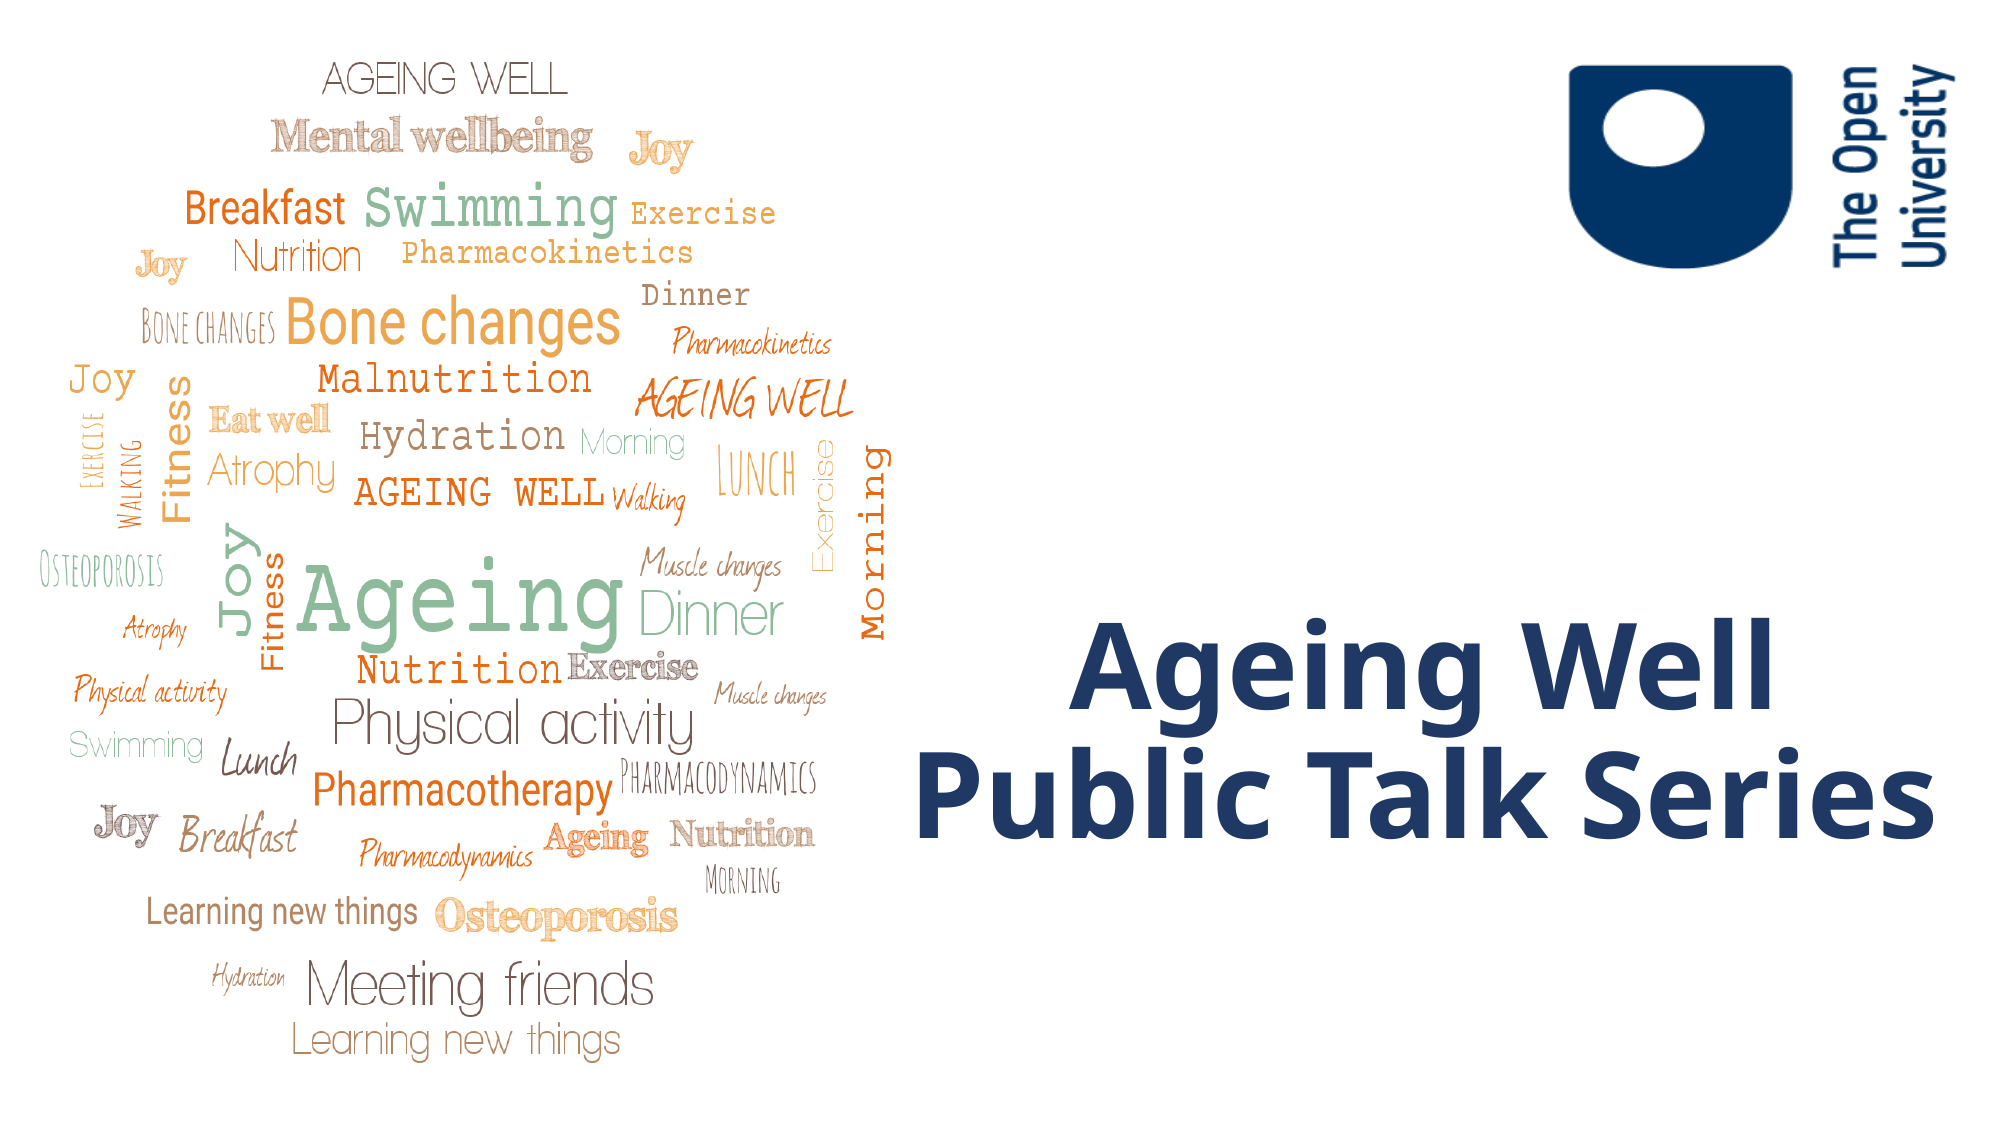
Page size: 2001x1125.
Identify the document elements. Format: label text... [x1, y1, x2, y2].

title Ageing Well Public Talk Series [916, 480, 1958, 817]
subtitle [916, 817, 2000, 1095]
picture [0, 0, 916, 1125]
picture [1567, 62, 1958, 272]
